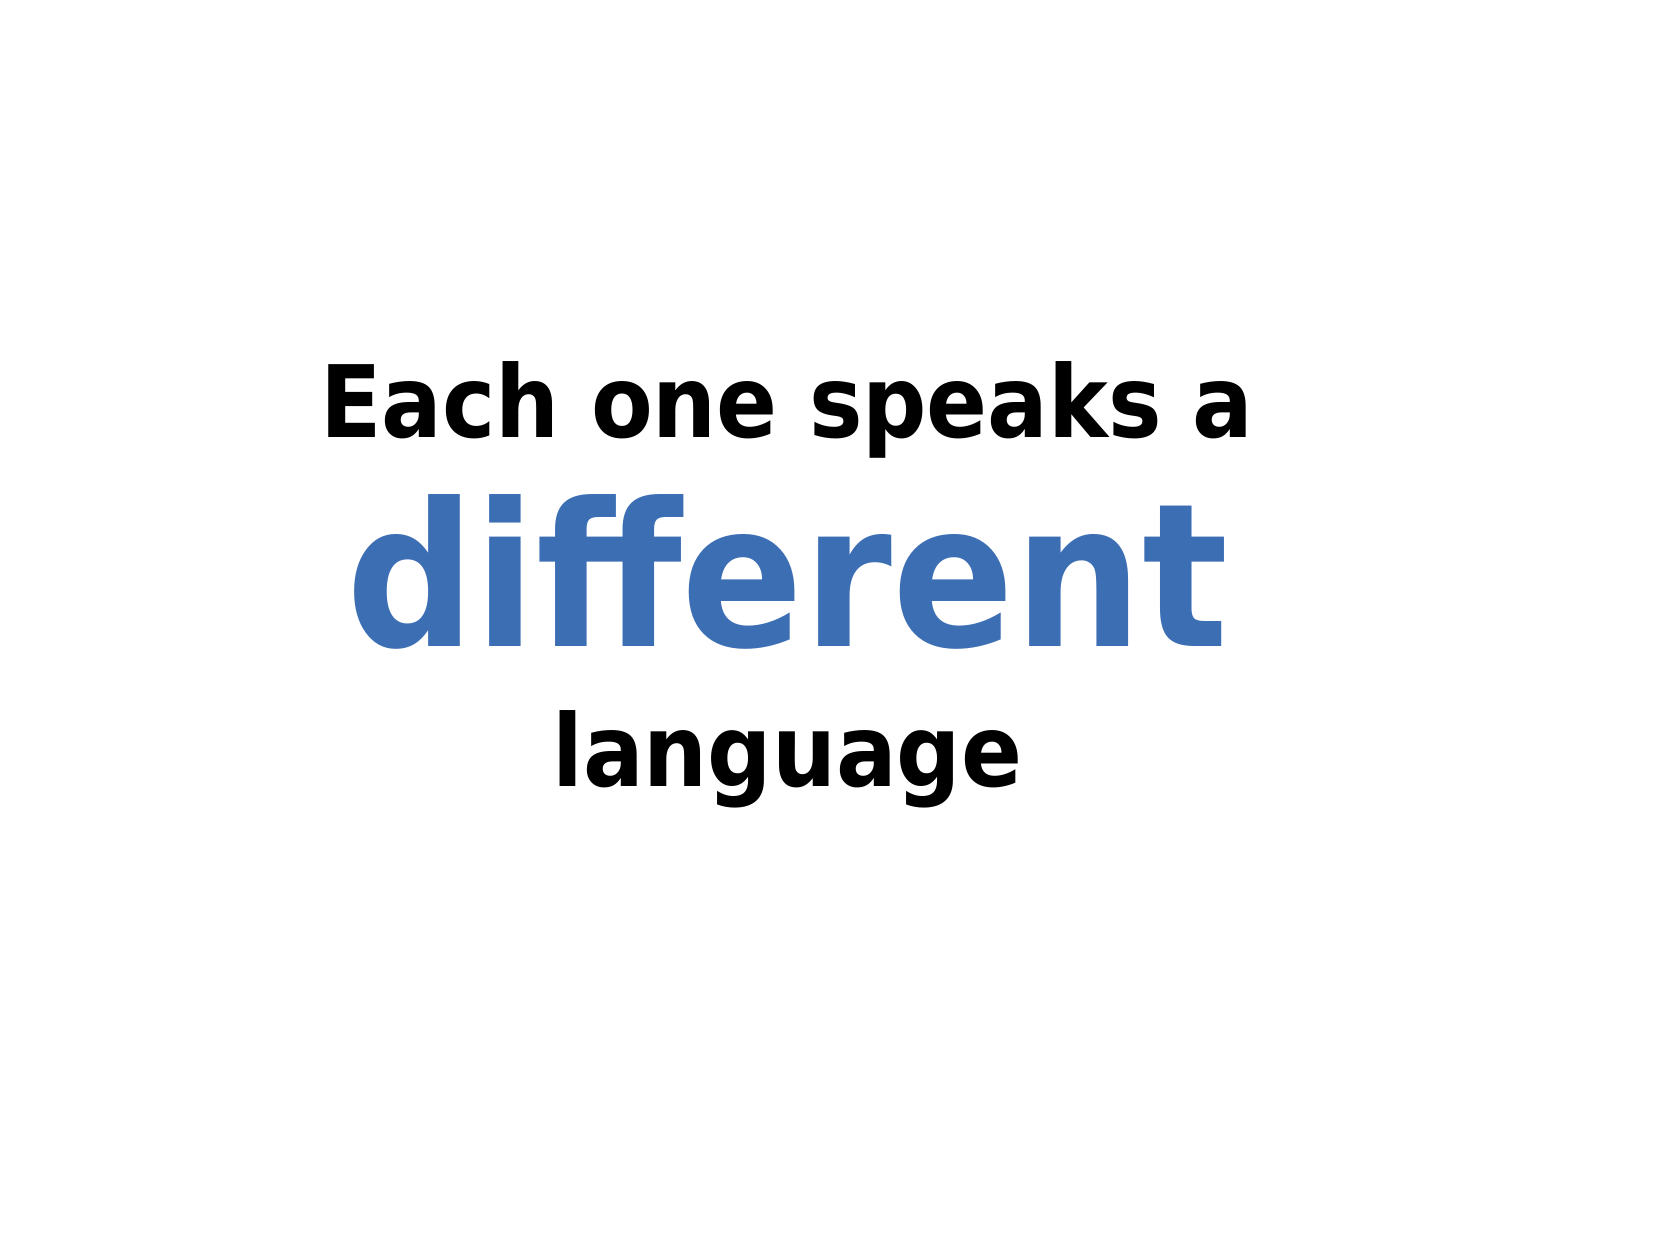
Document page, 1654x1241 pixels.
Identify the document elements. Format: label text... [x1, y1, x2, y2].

text_box Each one speaks a different language [150, 337, 1426, 976]
